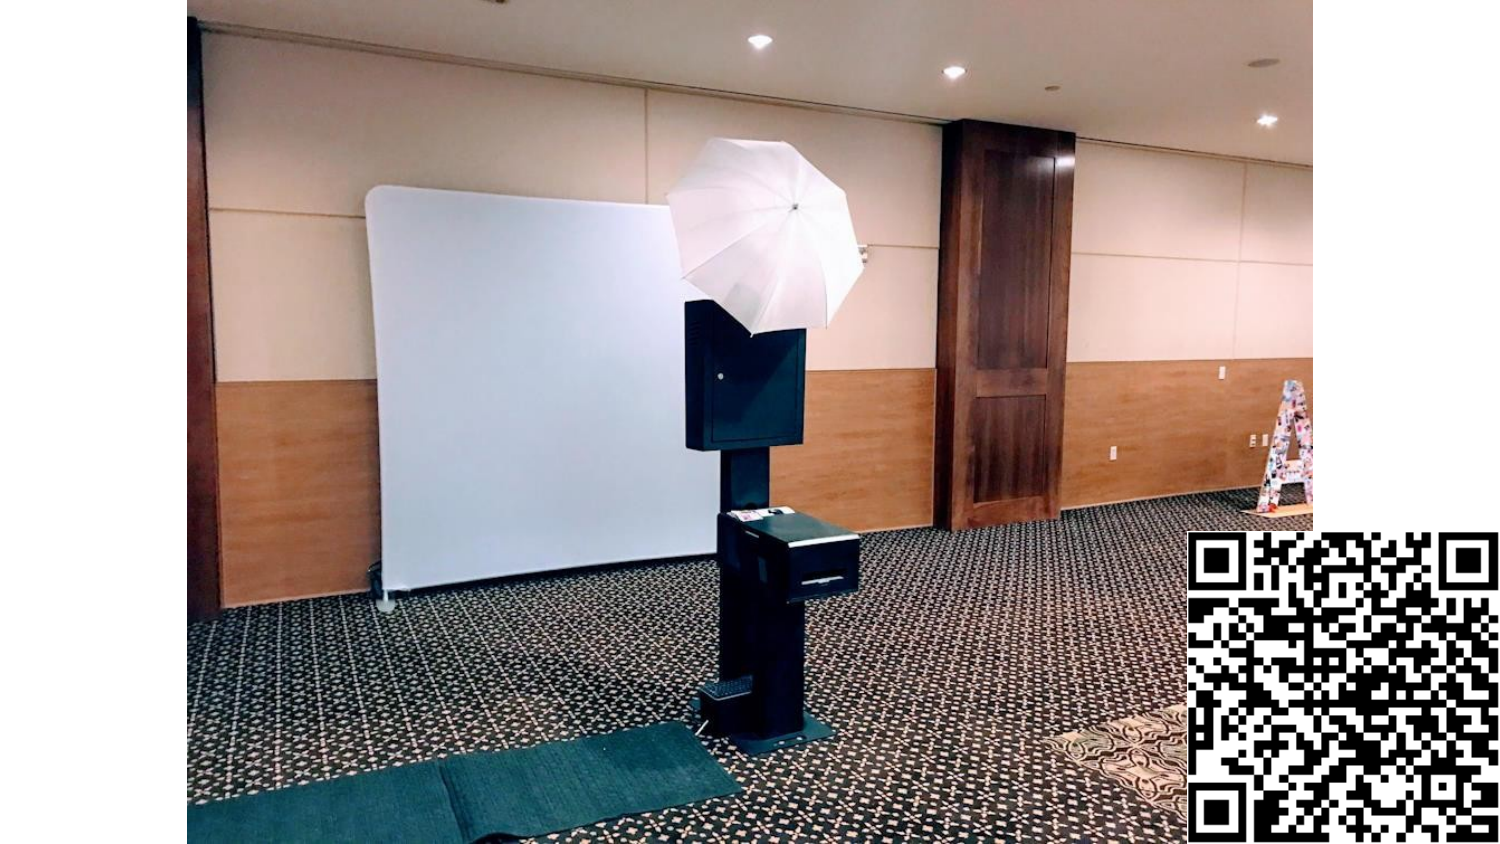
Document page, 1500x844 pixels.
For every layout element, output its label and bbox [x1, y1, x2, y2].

picture [187, 0, 1500, 844]
picture [455, 804, 460, 816]
